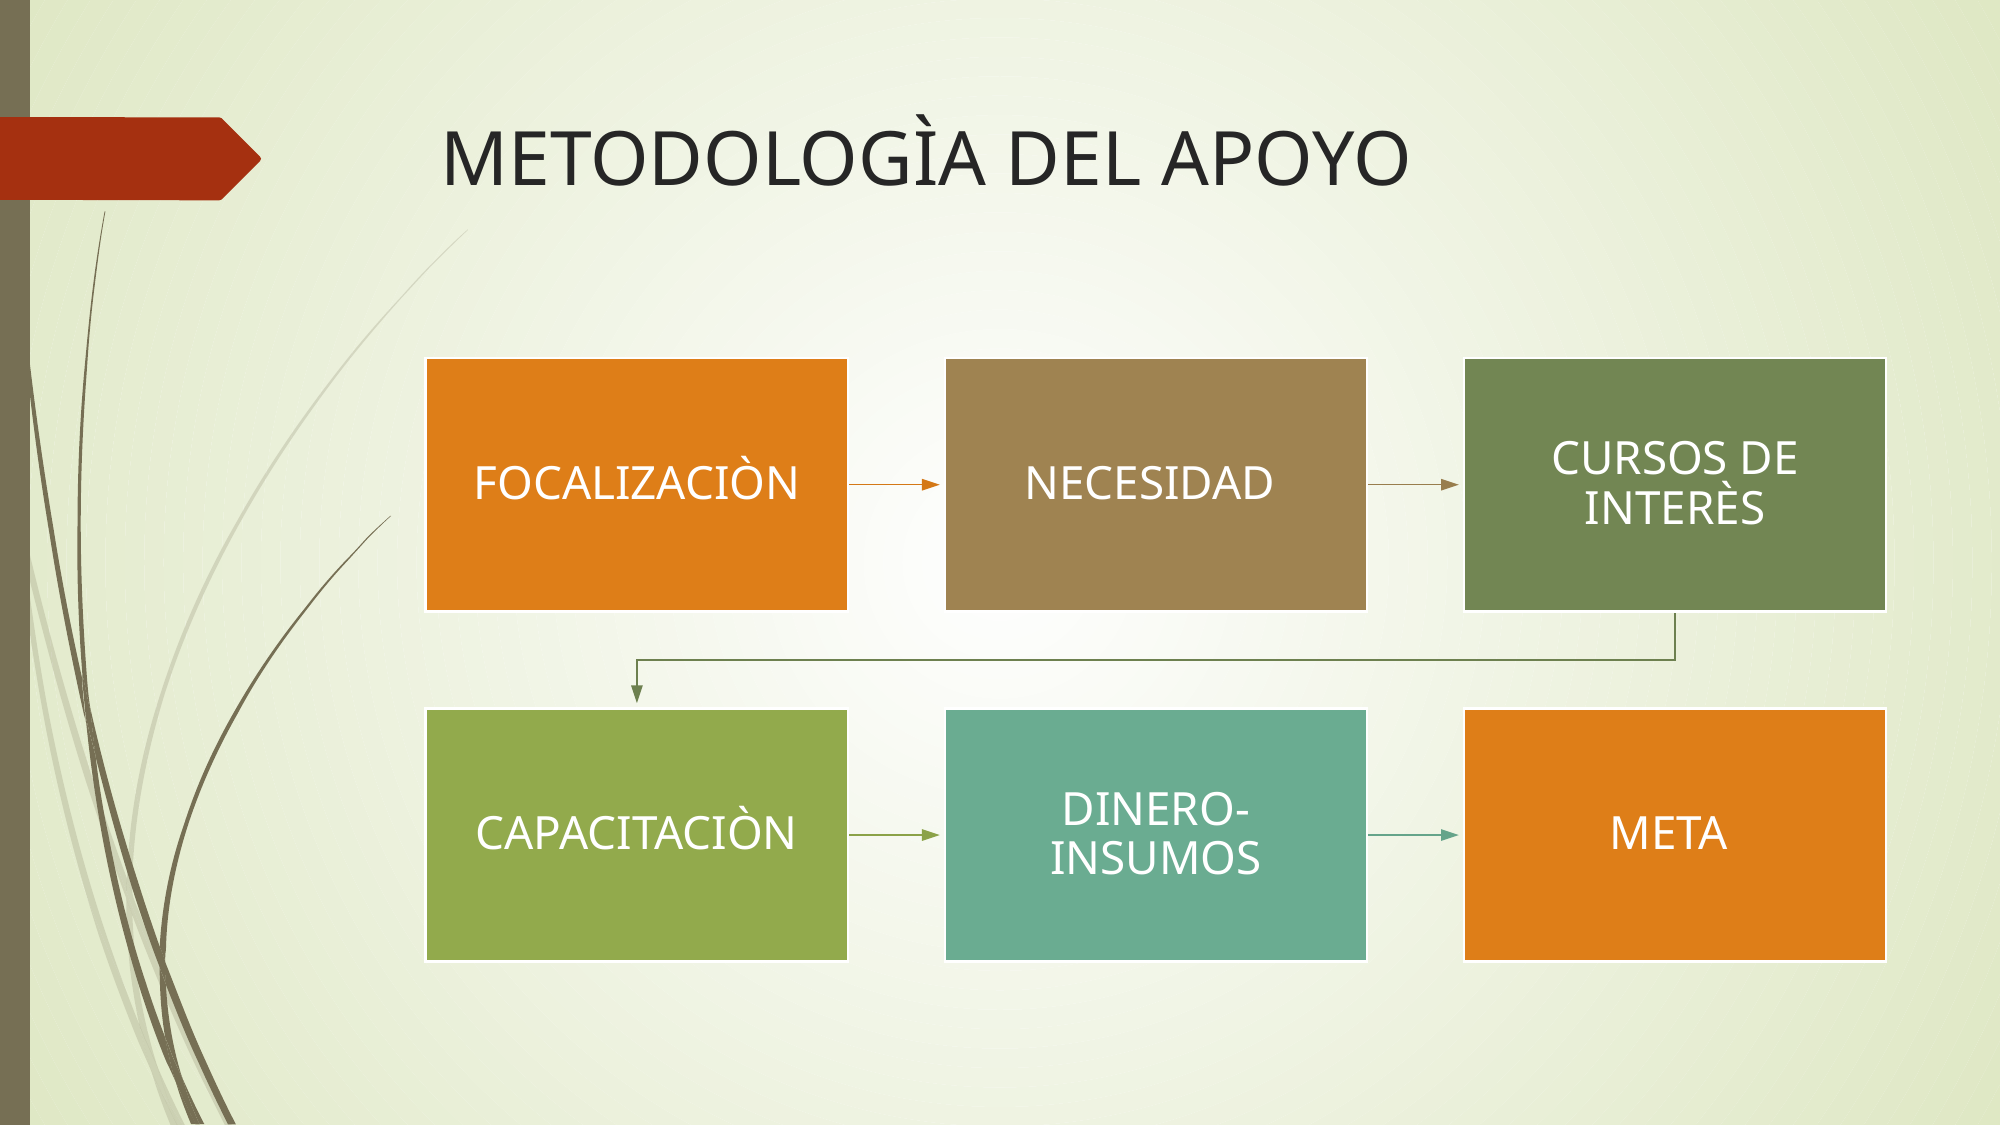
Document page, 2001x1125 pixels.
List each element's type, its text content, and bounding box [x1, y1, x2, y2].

title METODOLOGÌA DEL APOYO [425, 102, 1888, 313]
text_box NECESIDAD [944, 358, 1368, 612]
text_box DINERO-INSUMOS [944, 708, 1368, 962]
text_box CAPACITACIÒN [425, 708, 848, 962]
text_box FOCALIZACIÒN [425, 358, 848, 612]
text_box CURSOS DE INTERÈS [1464, 358, 1887, 612]
text_box META [1464, 708, 1887, 962]
